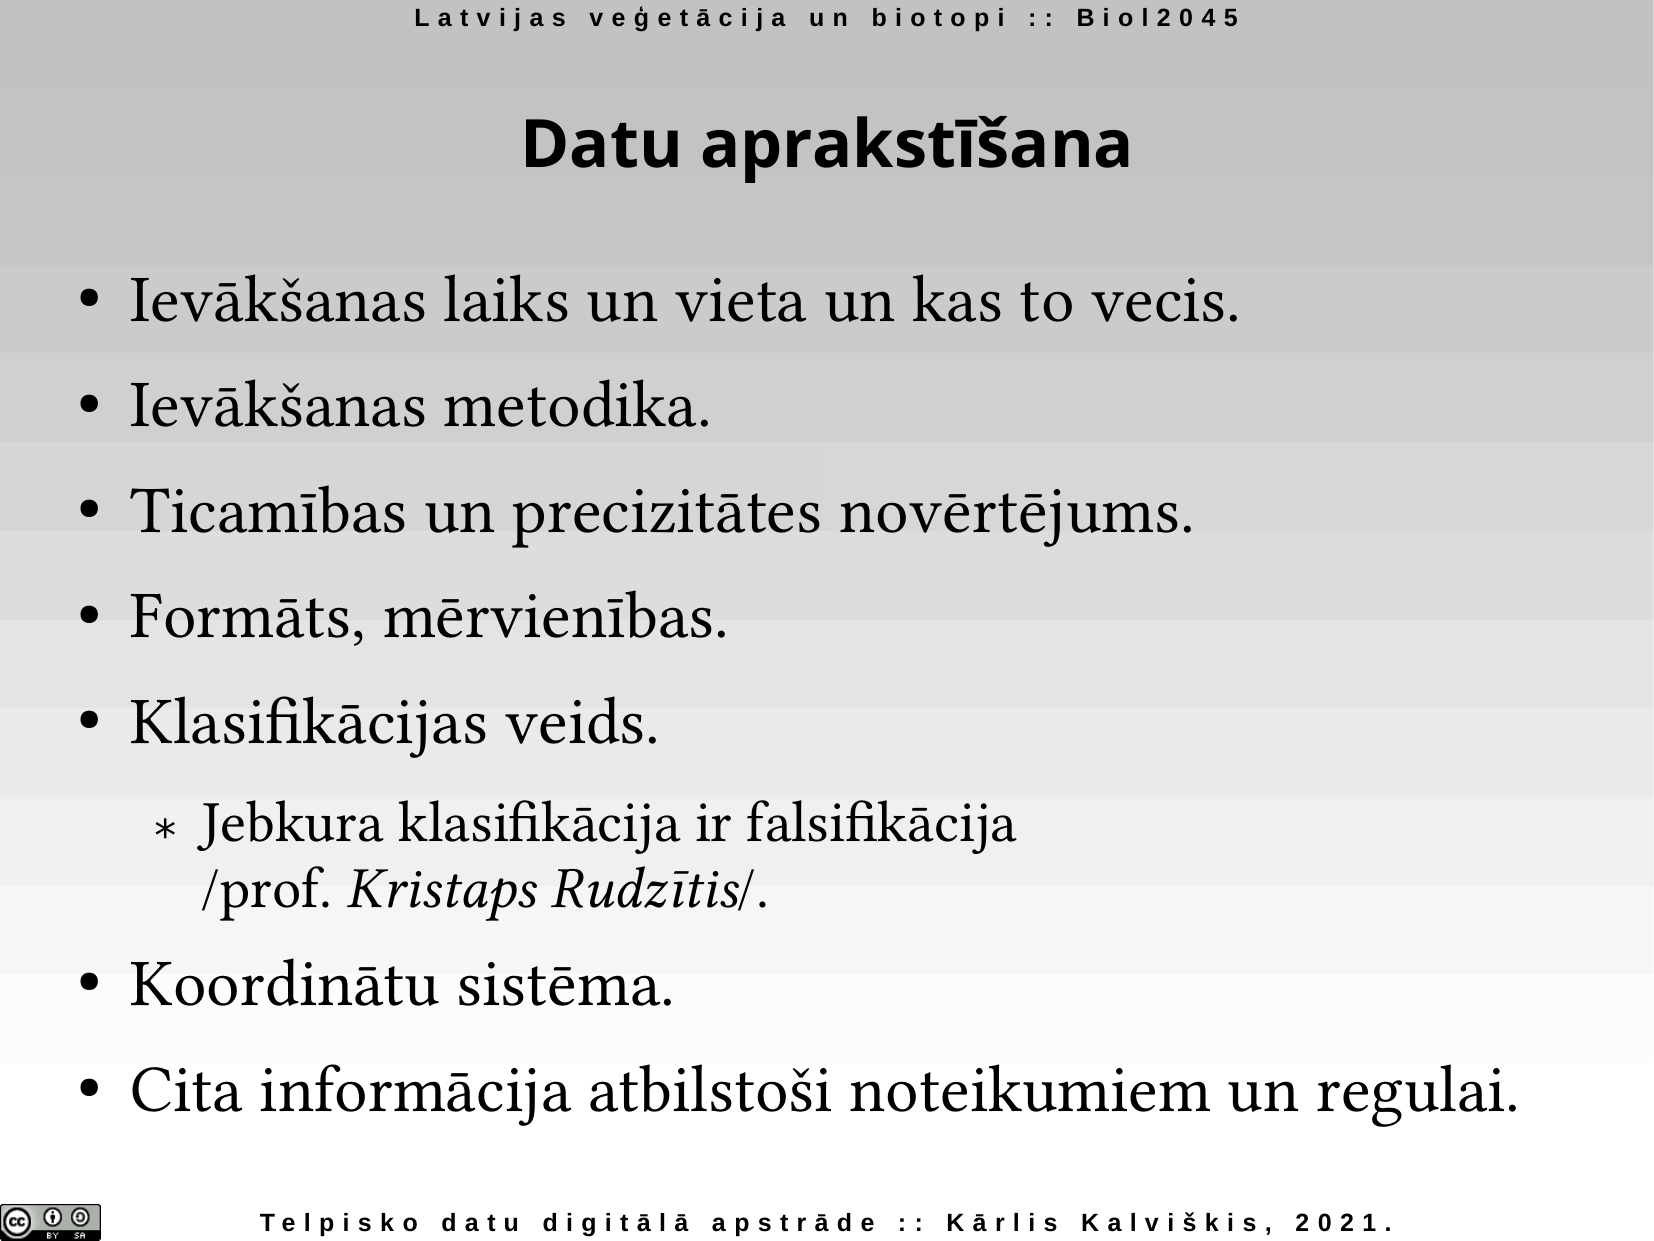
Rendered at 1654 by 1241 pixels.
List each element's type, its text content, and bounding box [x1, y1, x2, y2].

list Ievākšanas laiks un vieta un kas to vecis. Ievākšanas metodika. Ticamības un precizitātes novērtējums. Formāts, mērvienības. Klasifikācijas veids. Jebkura klasifikācija ir falsifikācija /prof. Kristaps Rudzītis/. Koordinātu sistēma. Cita informācija atbilstoši noteikumiem un regulai. [59, 261, 1596, 1128]
picture [0, 0, 1654, 1241]
title Datu aprakstīšana [59, 37, 1596, 246]
